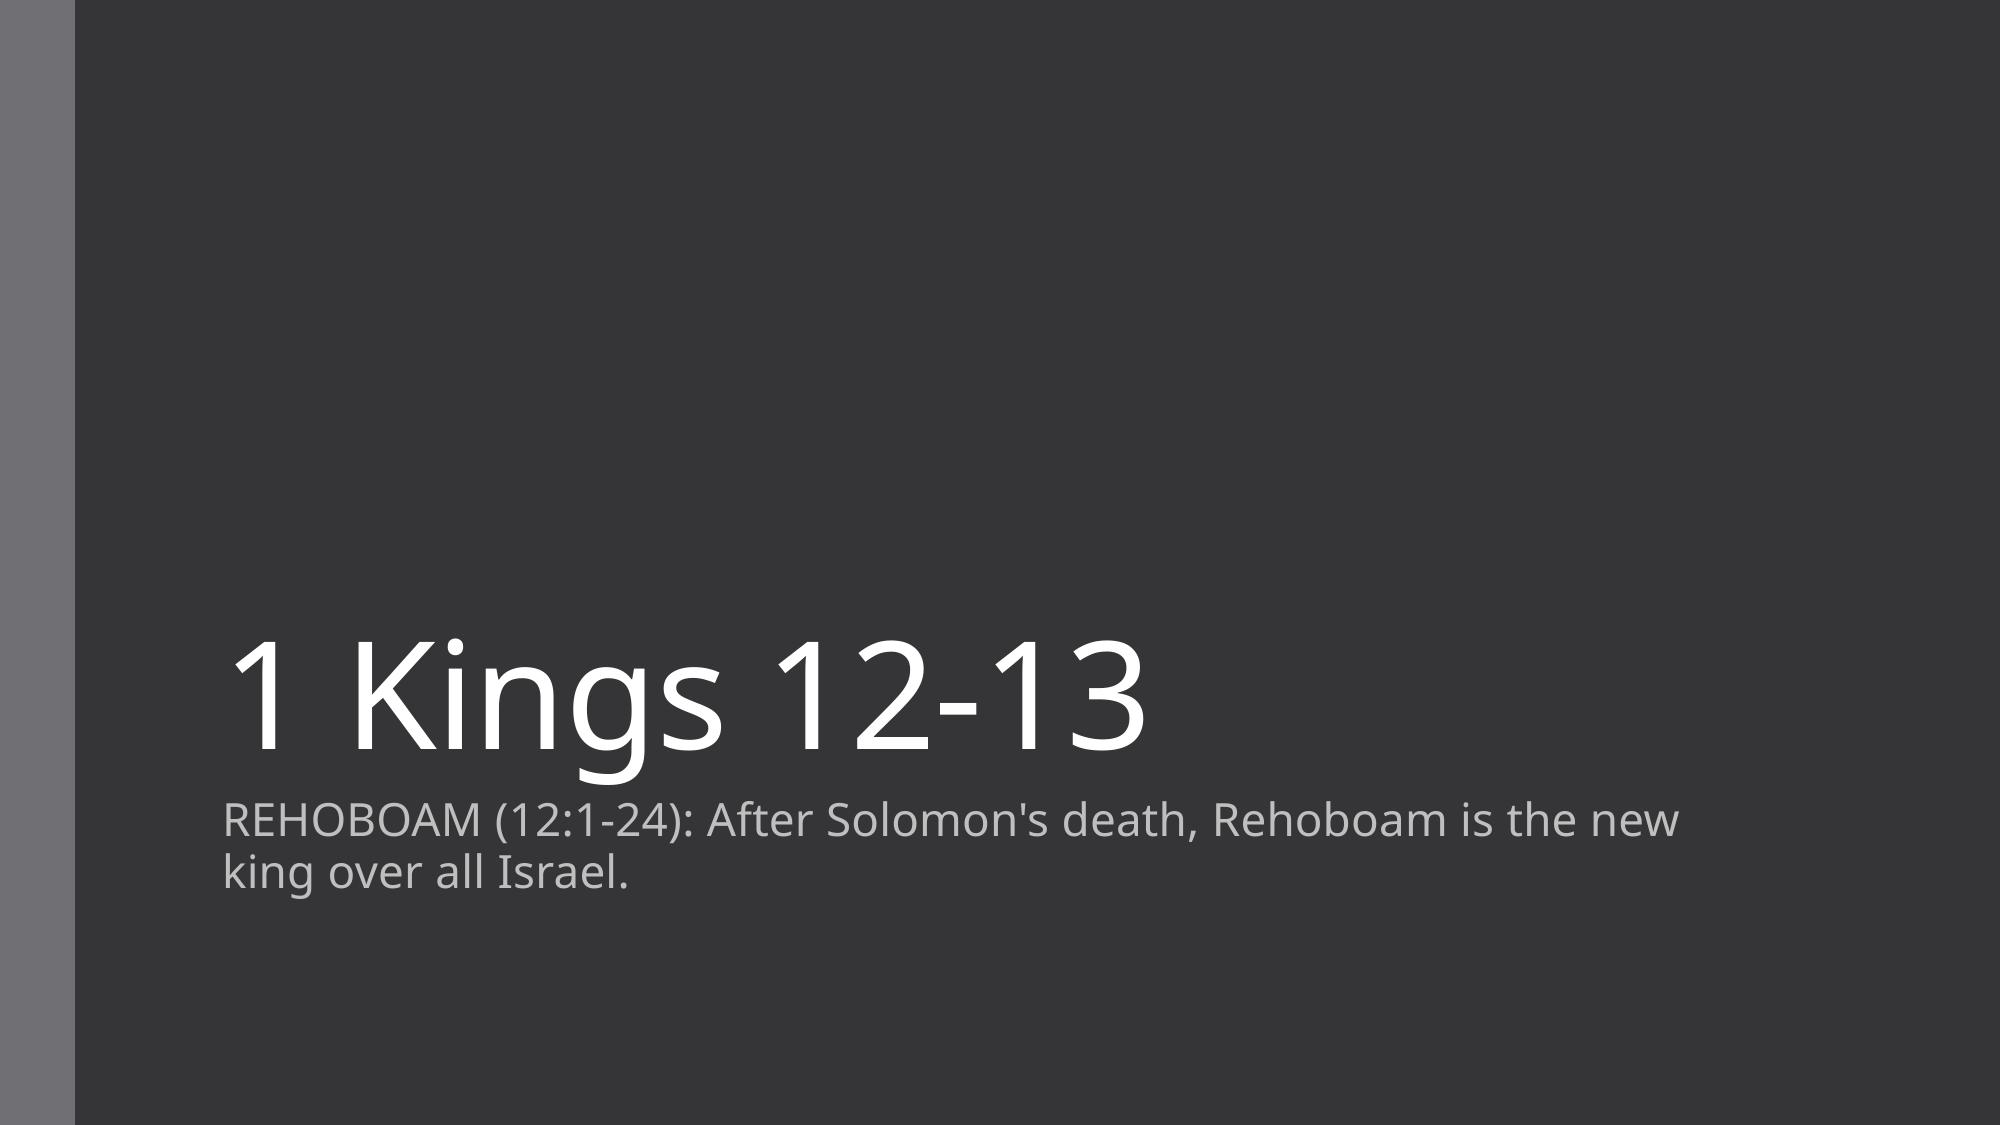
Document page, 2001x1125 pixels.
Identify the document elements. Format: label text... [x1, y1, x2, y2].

subtitle REHOBOAM (12:1-24): After Solomon's death, Rehoboam is the new king over all Israel. [206, 787, 1752, 1066]
title 1 Kings 12-13 [206, 124, 1752, 787]
